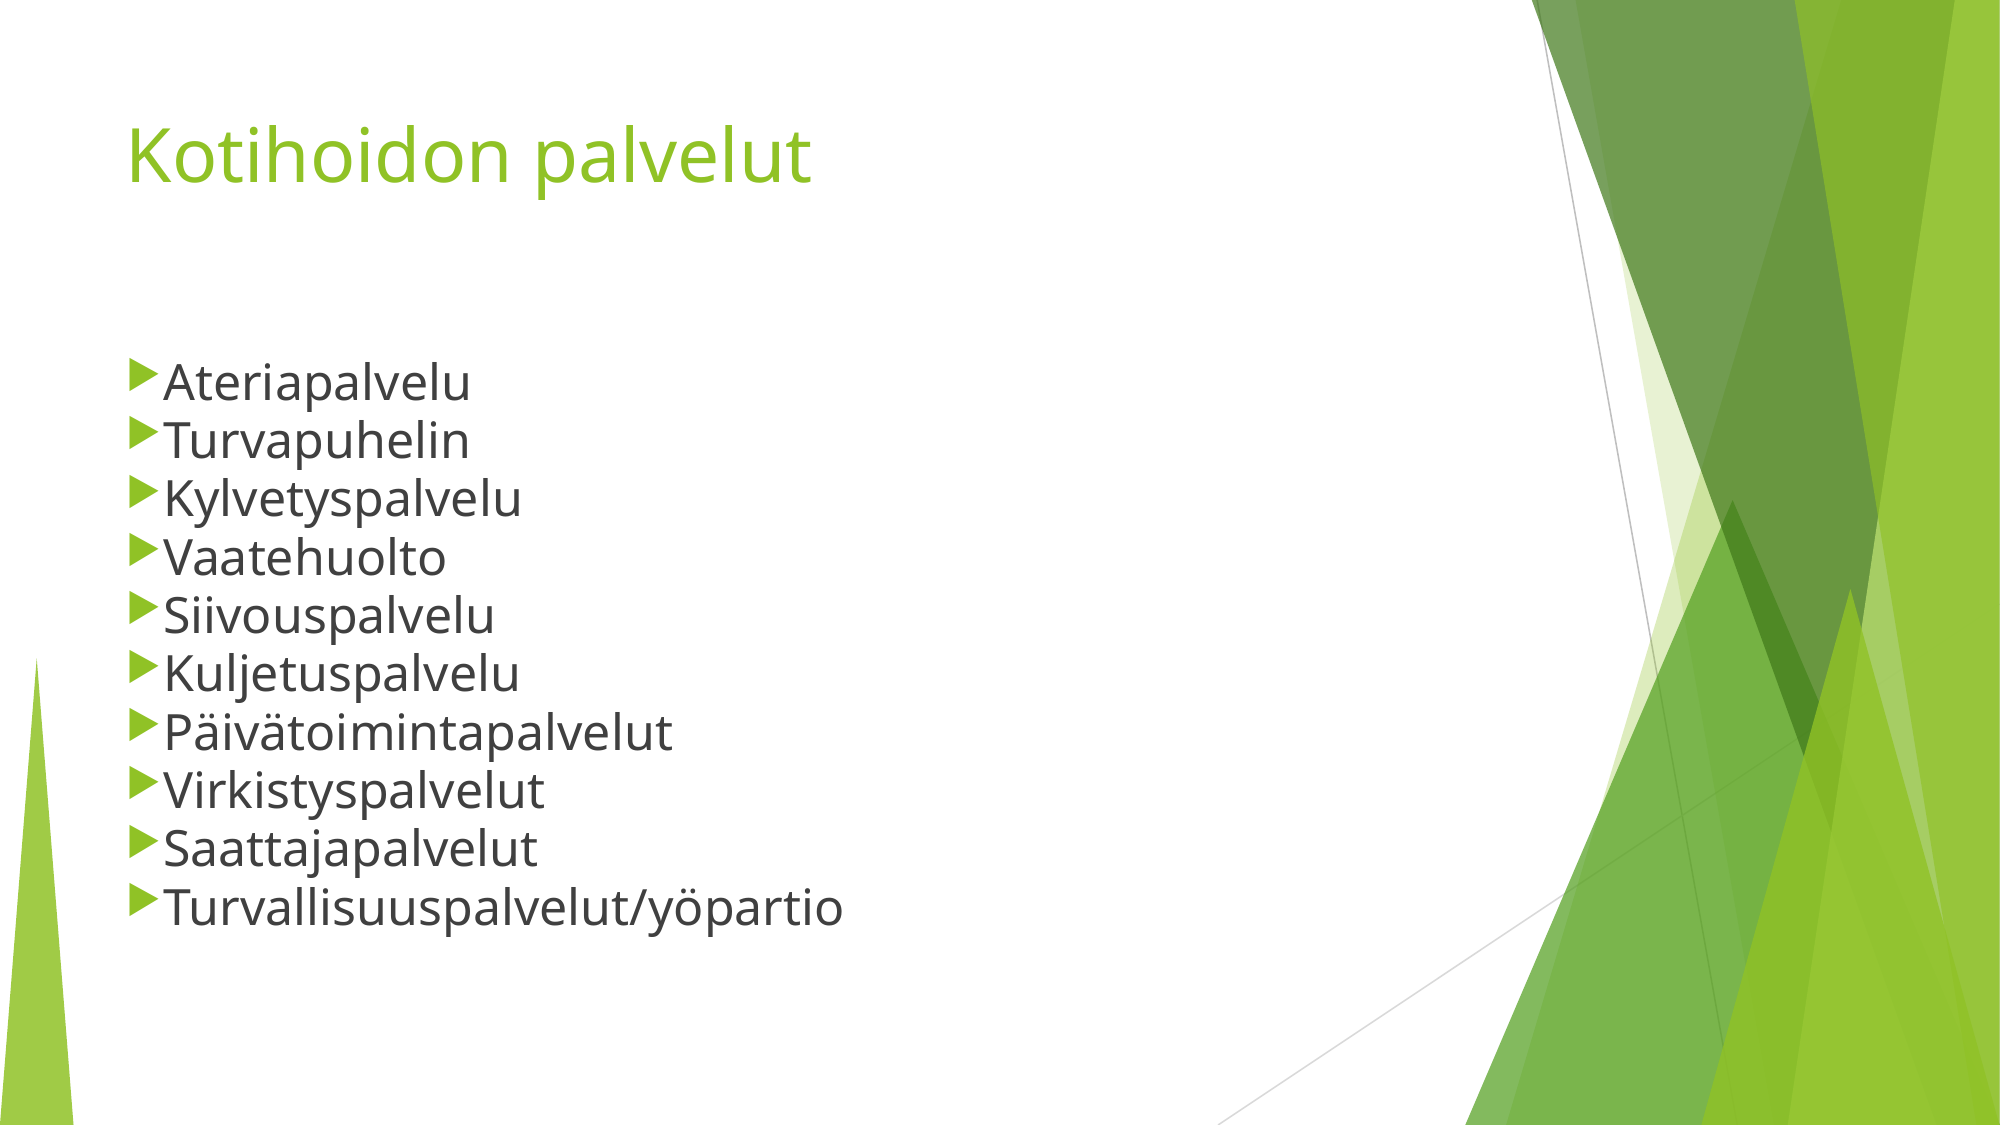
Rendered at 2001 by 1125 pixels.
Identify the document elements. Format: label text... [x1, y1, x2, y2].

title Kotihoidon palvelut [111, 99, 1522, 317]
list Ateriapalvelu Turvapuhelin Kylvetyspalvelu Vaatehuolto Siivouspalvelu Kuljetuspalvelu Päivätoimintapalvelut Virkistyspalvelut Saattajapalvelut Turvallisuuspalvelut/yöpartio [111, 354, 1522, 992]
